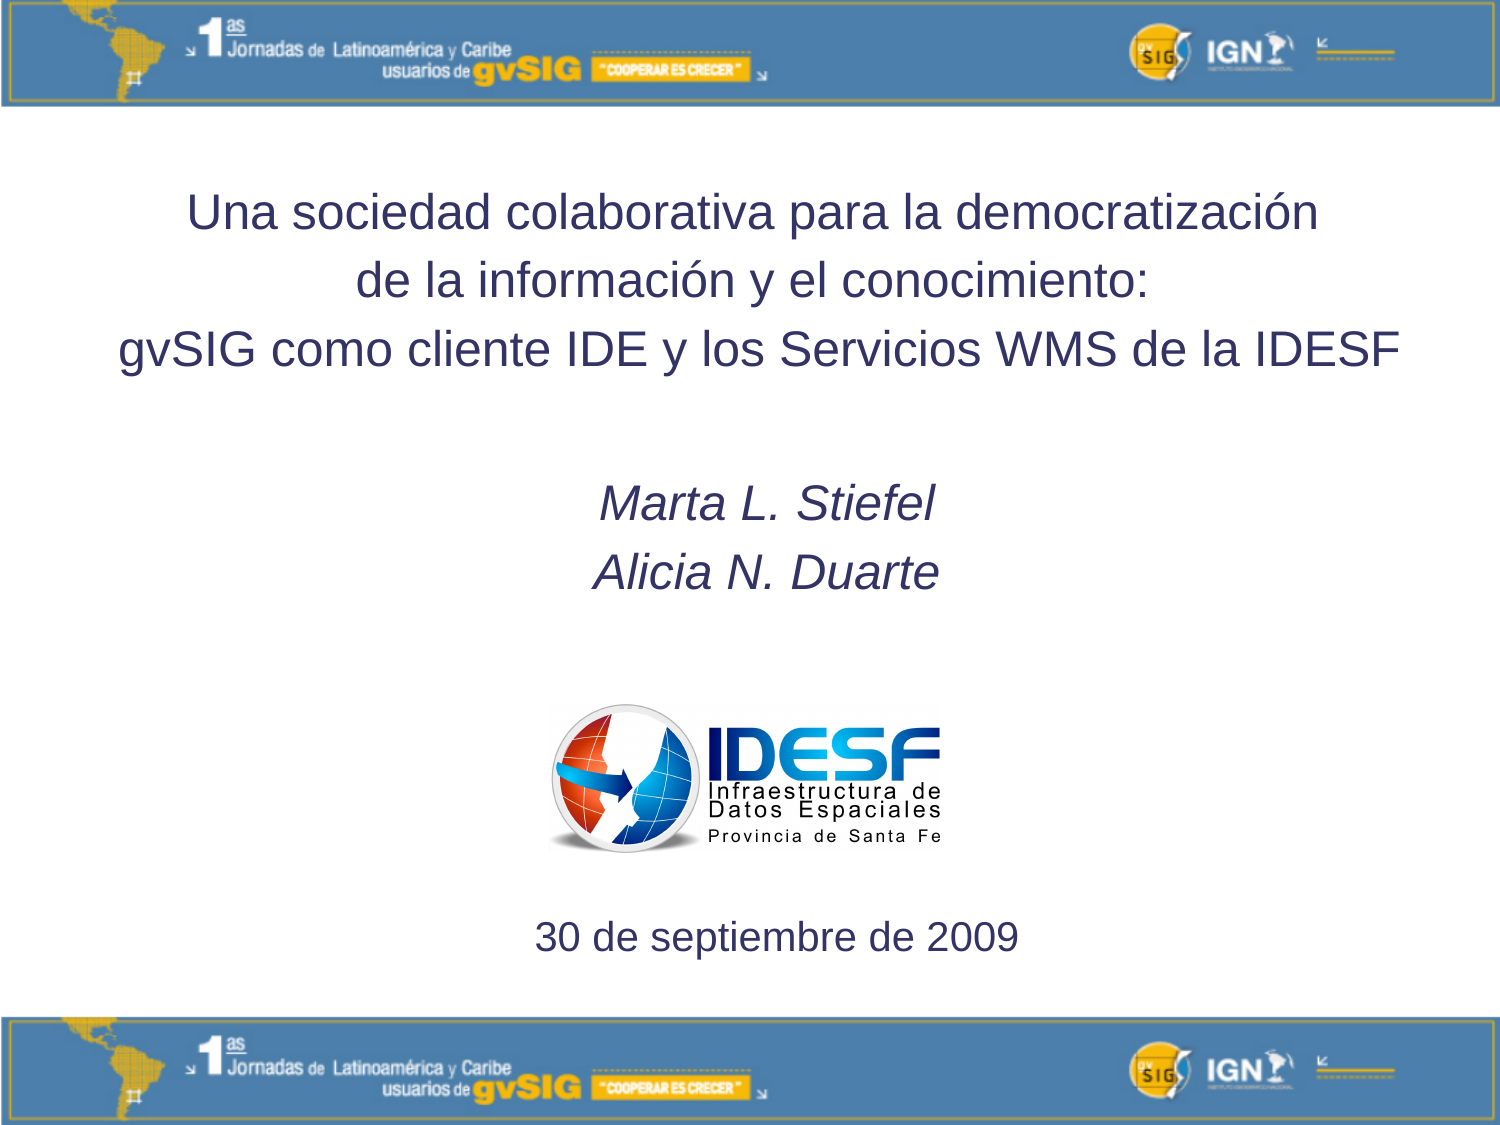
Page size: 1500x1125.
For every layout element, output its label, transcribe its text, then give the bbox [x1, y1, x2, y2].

picture [0, 0, 1500, 1125]
text_box Una sociedad colaborativa para la democratización de la información y el conocimiento: gvSIG como cliente IDE y los Servicios WMS de la IDESF Marta L. Stiefel Alicia N. Duarte 30 de septiembre de 2009 [118, 133, 1359, 1015]
